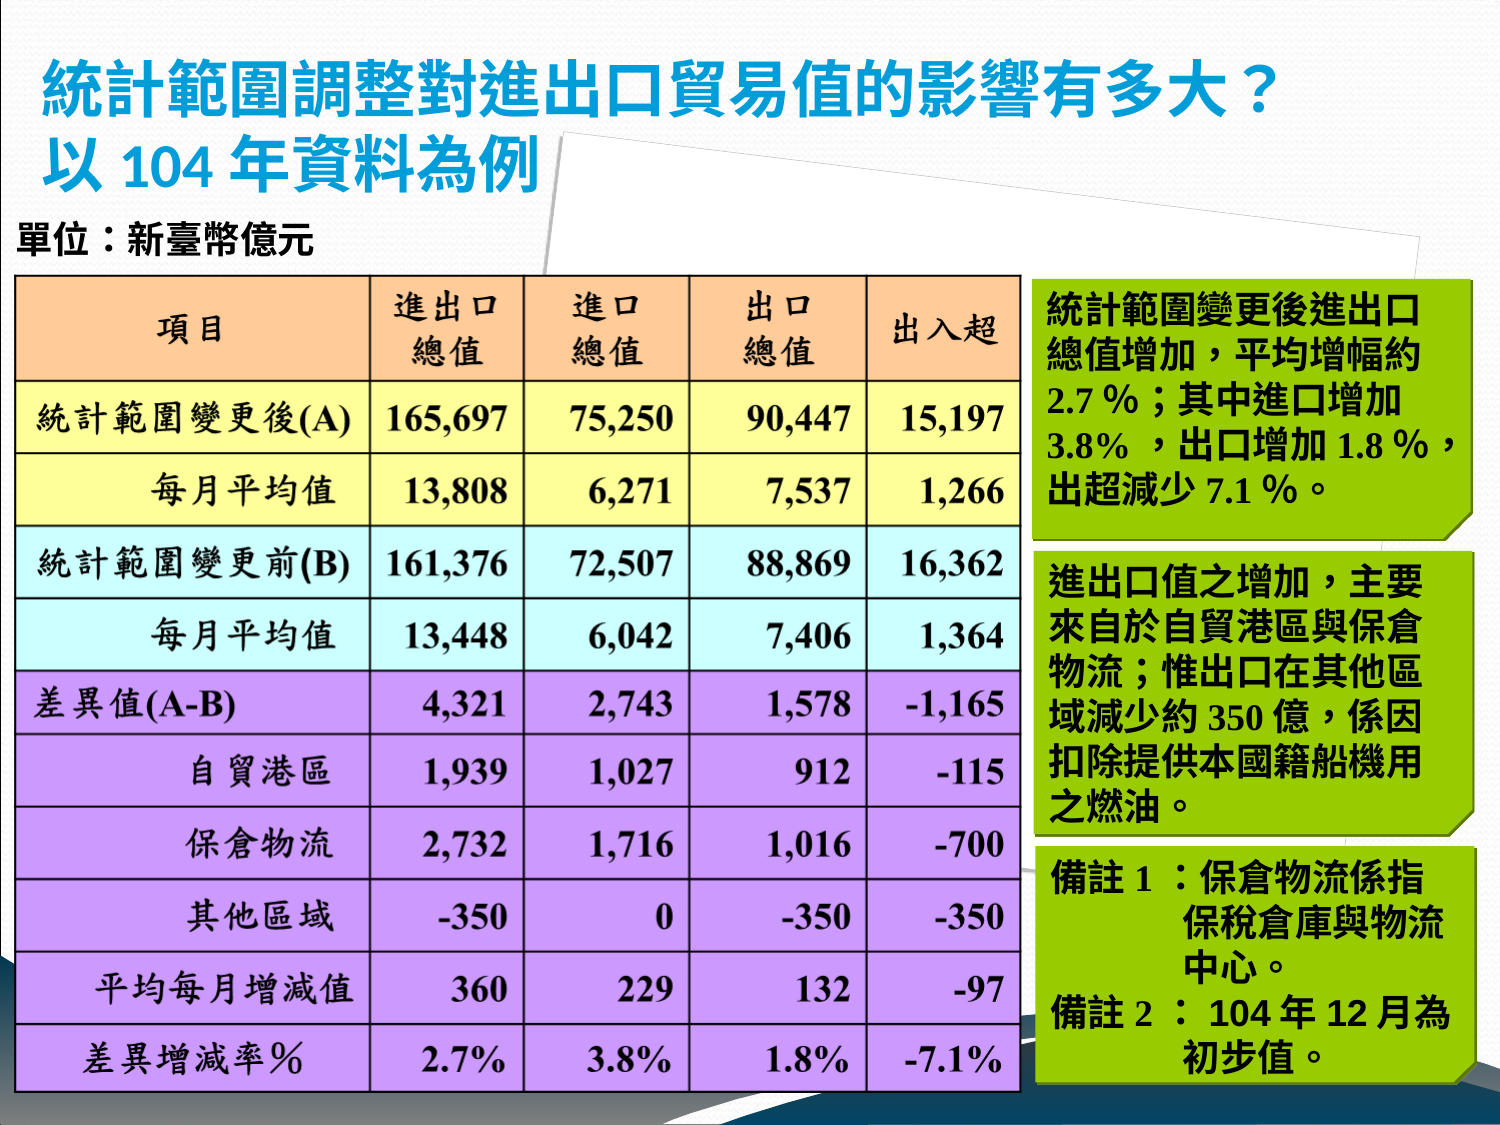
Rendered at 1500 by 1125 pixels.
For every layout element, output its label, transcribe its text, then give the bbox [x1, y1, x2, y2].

title 統計範圍調整對進出口貿易值的影響有多大？ 以104年資料為例 [41, 42, 1426, 185]
picture [7, 273, 1036, 1106]
text_box 單位：新臺幣億元 [0, 208, 384, 269]
text_box 備註1：保倉物流係指保稅倉庫與物流中心。 備註2：104年12月為初步值。 [1035, 846, 1475, 1083]
text_box 進出口值之增加，主要來自於自貿港區與保倉物流；惟出口在其他區域減少約350億，係因扣除提供本國籍船機用之燃油。 [1033, 550, 1473, 835]
text_box 統計範圍變更後進出口總值增加，平均增幅約2.7％；其中進口增加3.8%，出口增加1.8％，出超減少7.1％。 [1031, 278, 1471, 539]
